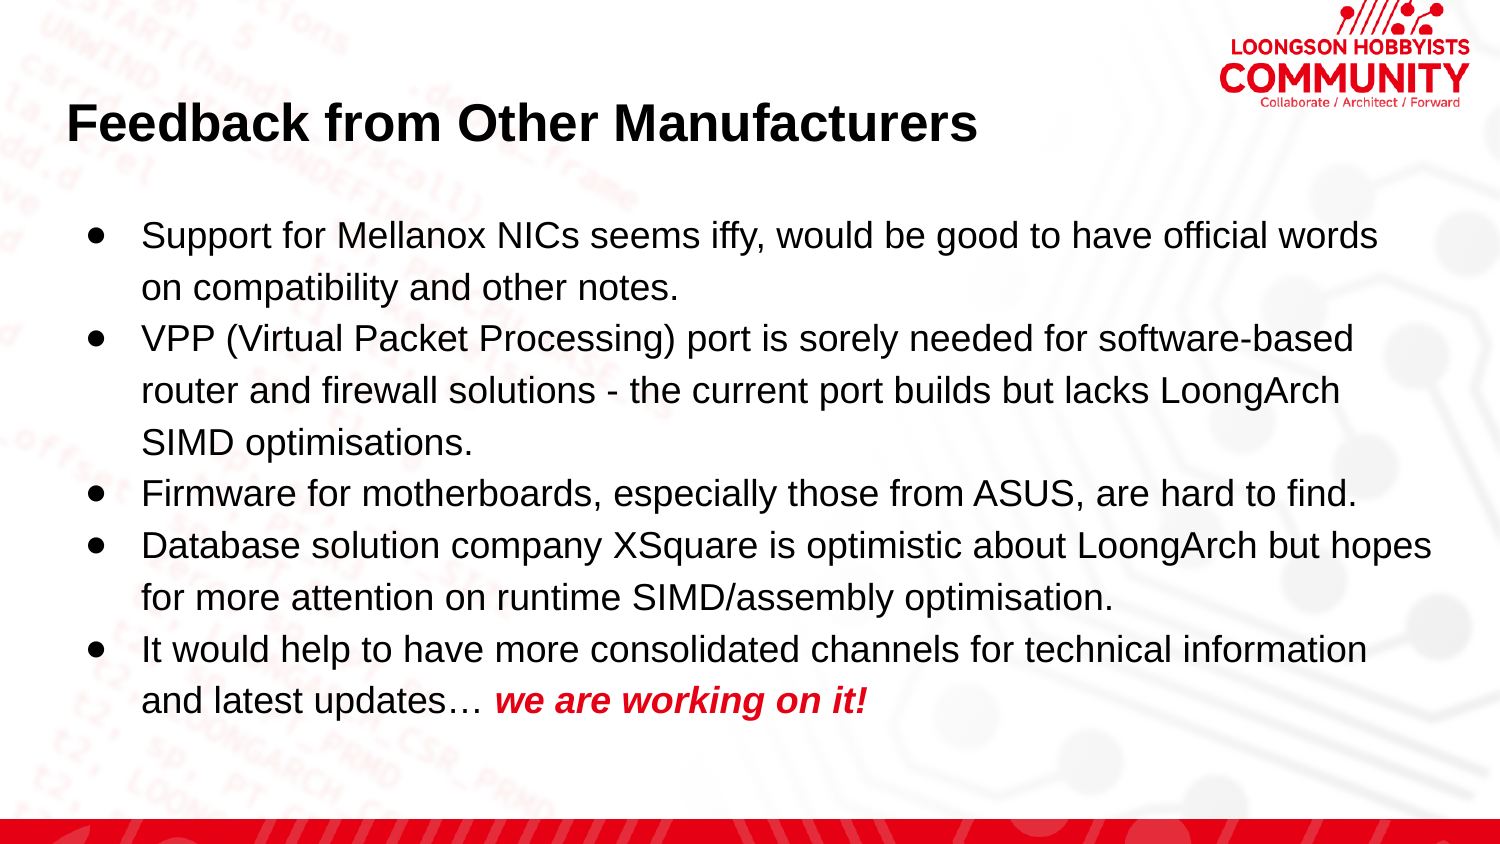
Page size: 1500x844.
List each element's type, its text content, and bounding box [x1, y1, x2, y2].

title Feedback from Other Manufacturers [51, 72, 1449, 167]
picture [0, 0, 1500, 844]
list Support for Mellanox NICs seems iffy, would be good to have official words on compatibility and other notes. VPP (Virtual Packet Processing) port is sorely needed for software-based router and firewall solutions - the current port builds but lacks LoongArch SIMD optimisations. Firmware for motherboards, especially those from ASUS, are hard to find. Database solution company XSquare is optimistic about LoongArch but hopes for more attention on runtime SIMD/assembly optimisation. It would help to have more consolidated channels for technical information and latest updates… we are working on it! [51, 189, 1449, 807]
